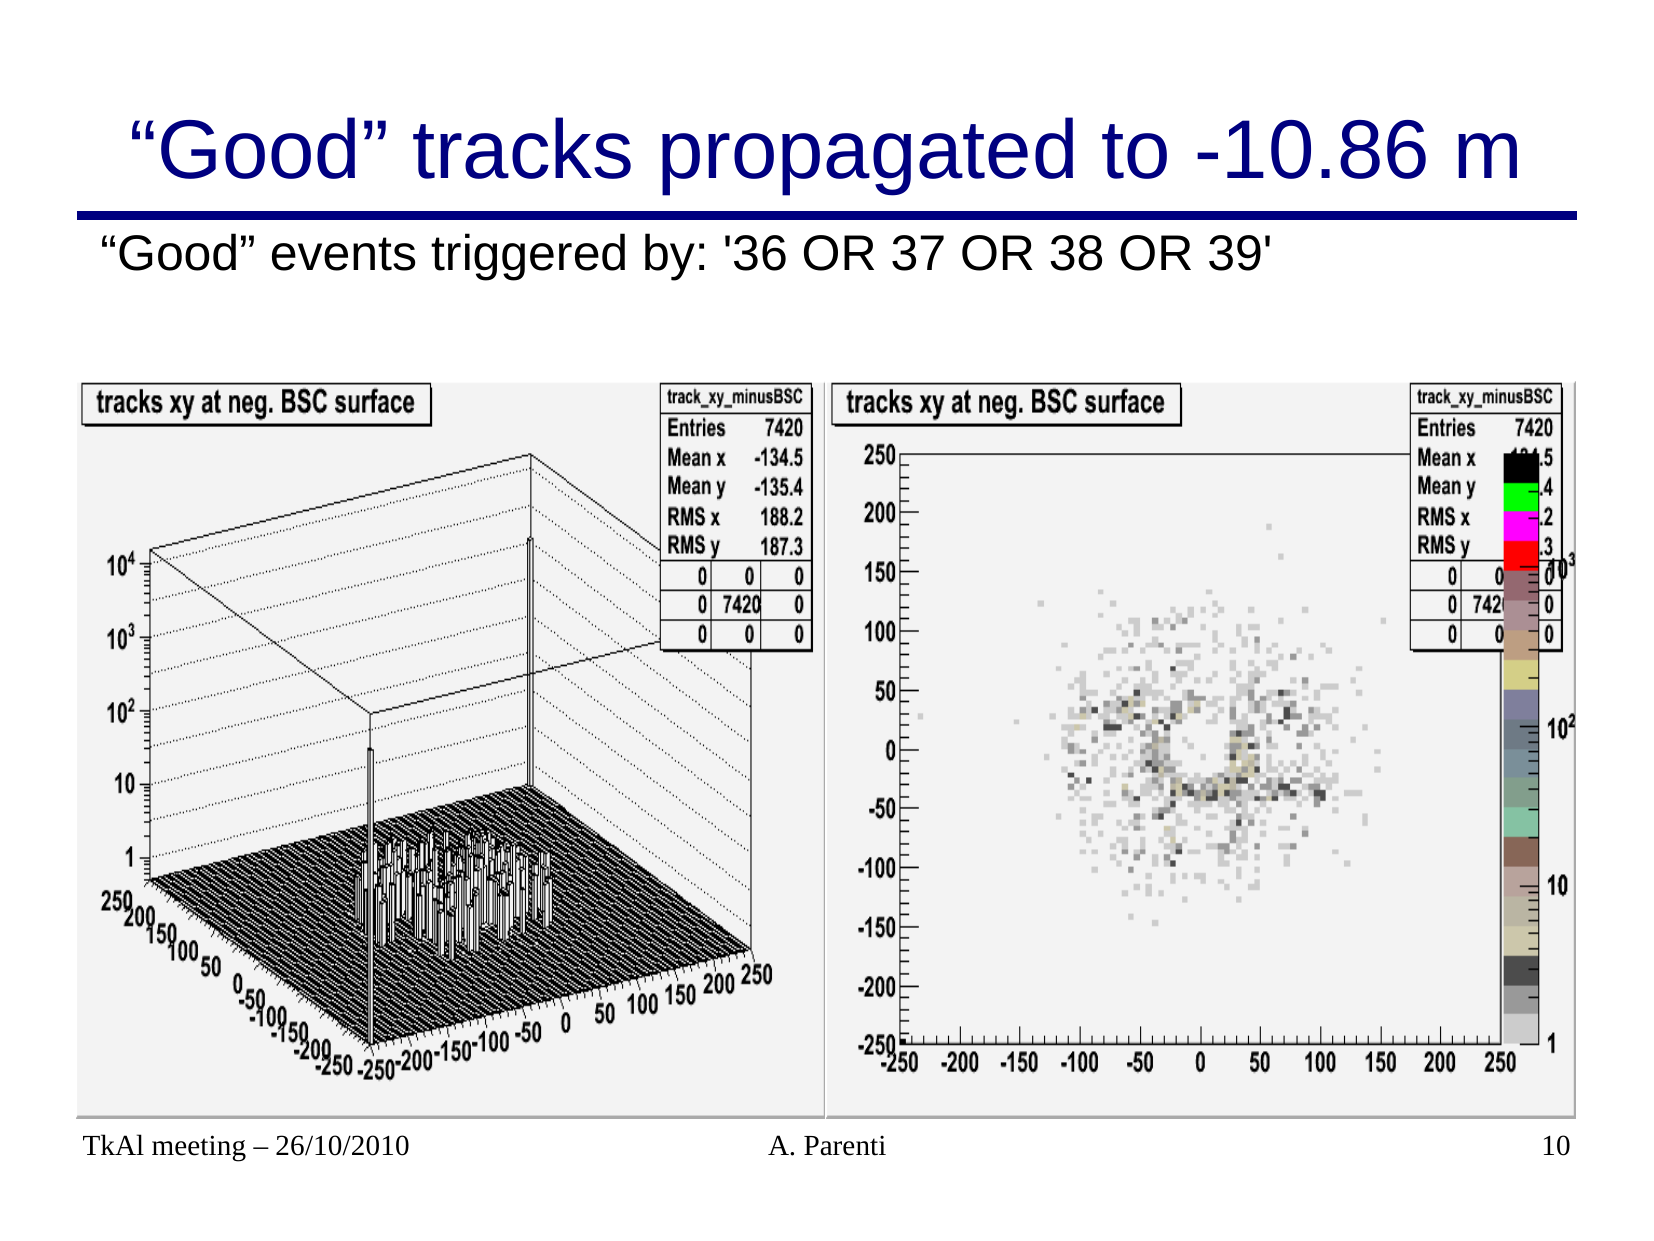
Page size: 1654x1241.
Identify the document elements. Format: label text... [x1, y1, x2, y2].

title “Good” tracks propagated to -10.86 m [82, 82, 1571, 218]
picture [75, 380, 1576, 1120]
list “Good” events triggered by: '36 OR 37 OR 38 OR 39' [82, 225, 1571, 380]
